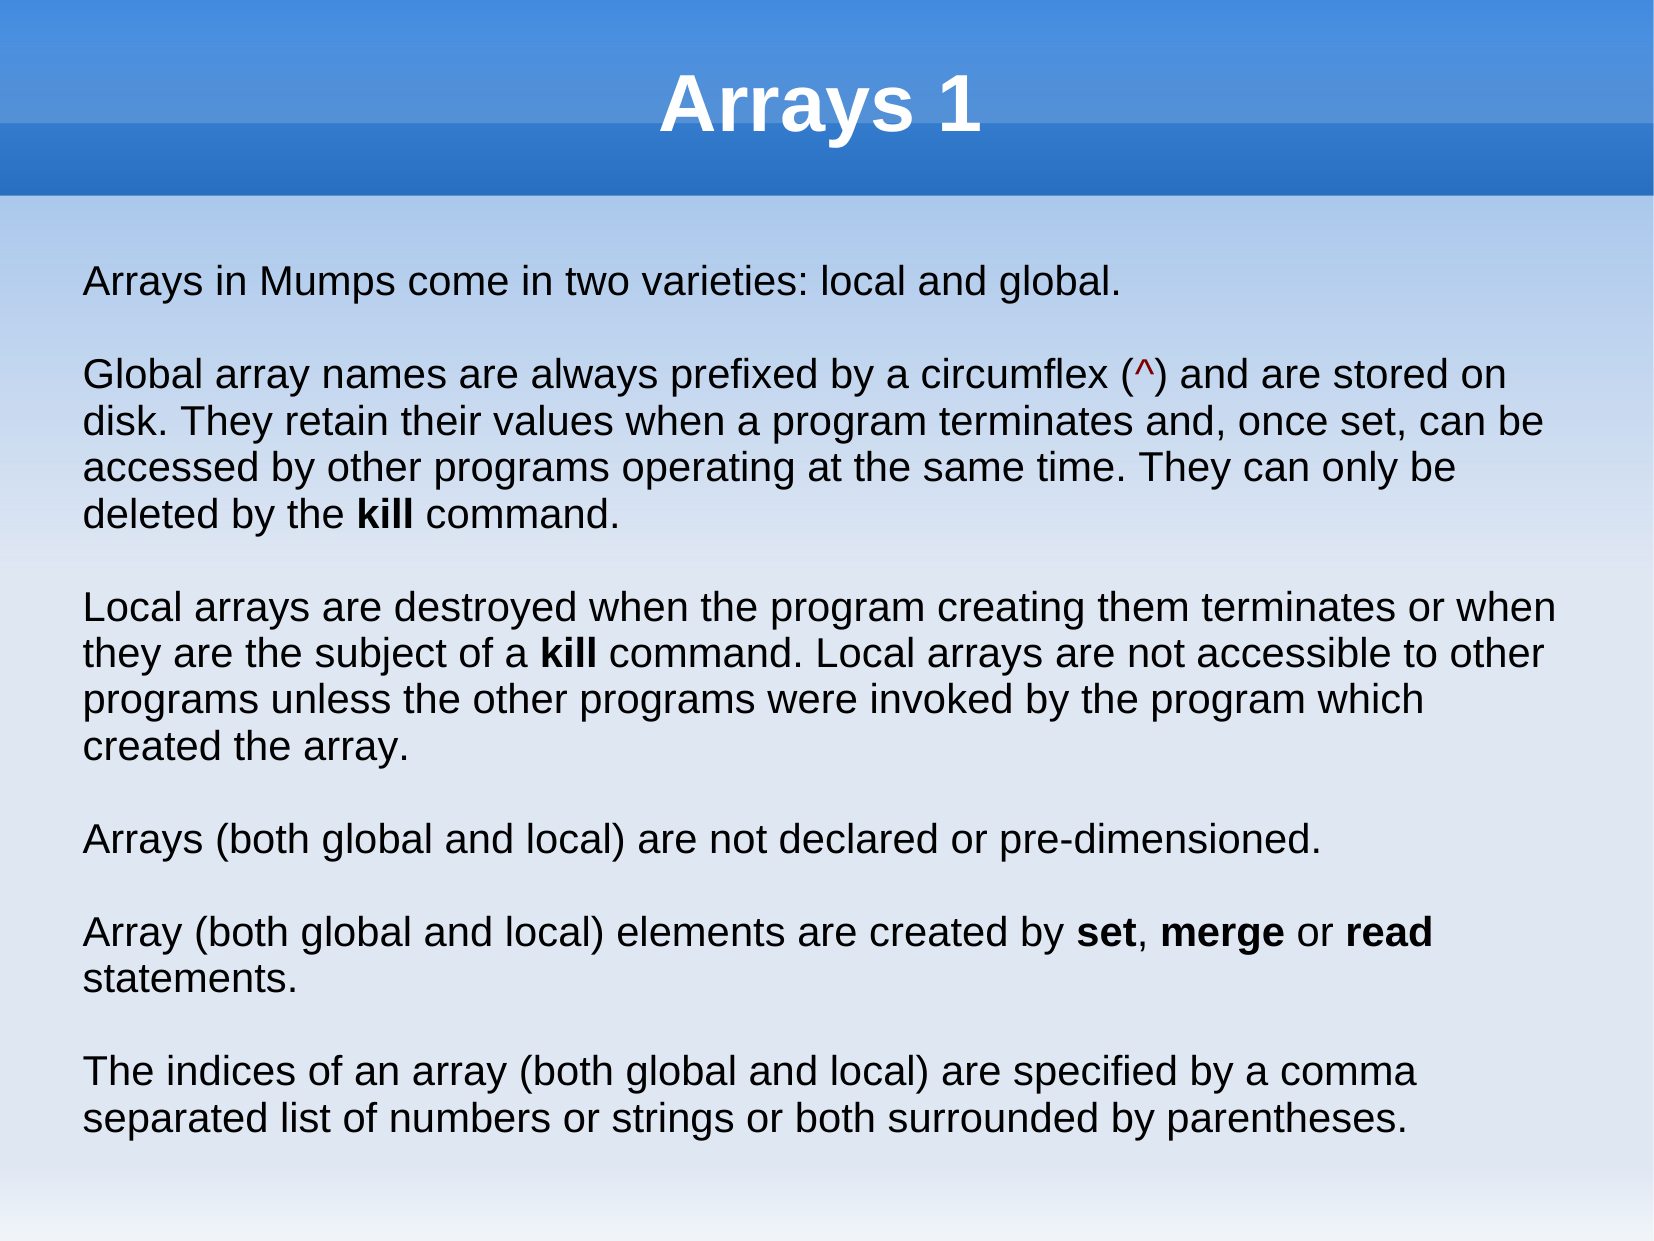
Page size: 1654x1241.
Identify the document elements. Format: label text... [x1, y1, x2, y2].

title Arrays 1 [76, 0, 1565, 208]
picture [0, 0, 1654, 1241]
subtitle Arrays in Mumps come in two varieties: local and global. Global array names are always prefixed by a circumflex (^) and are stored on disk. They retain their values when a program terminates and, once set, can be accessed by other programs operating at the same time. They can only be deleted by the kill command. Local arrays are destroyed when the program creating them terminates or when they are the subject of a kill command. Local arrays are not accessible to other programs unless the other programs were invoked by the program which created the array. Arrays (both global and local) are not declared or pre-dimensioned. Array (both global and local) elements are created by set, merge or read statements. The indices of an array (both global and local) are specified by a comma separated list of numbers or strings or both surrounded by parentheses. [82, 257, 1571, 1142]
